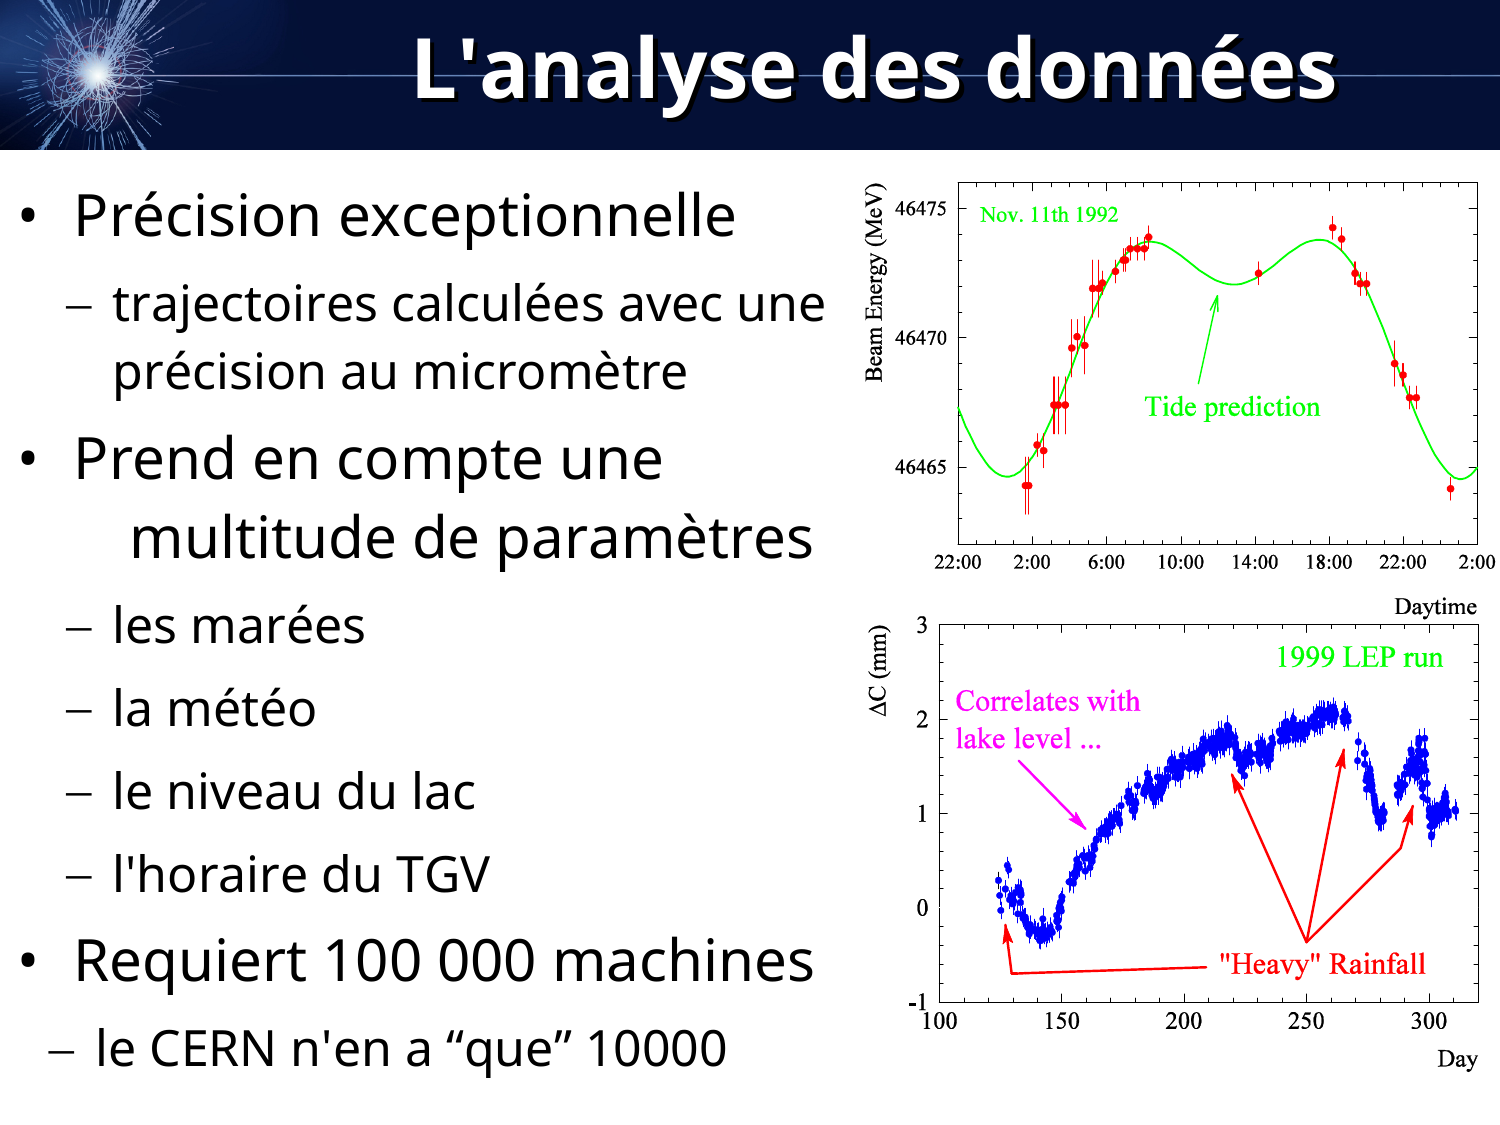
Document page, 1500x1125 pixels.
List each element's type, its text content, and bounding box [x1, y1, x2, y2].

picture [0, 0, 1500, 150]
list Précision exceptionnelle trajectoires calculées avec une précision au micromètre Prend en compte une multitude de paramètres les marées la météo le niveau du lac l'horaire du TGV Requiert 100 000 machines le CERN n'en a “que” 10000 [2, 166, 886, 1125]
title L'analyse des données [395, 7, 1500, 125]
picture [886, 167, 1500, 1085]
